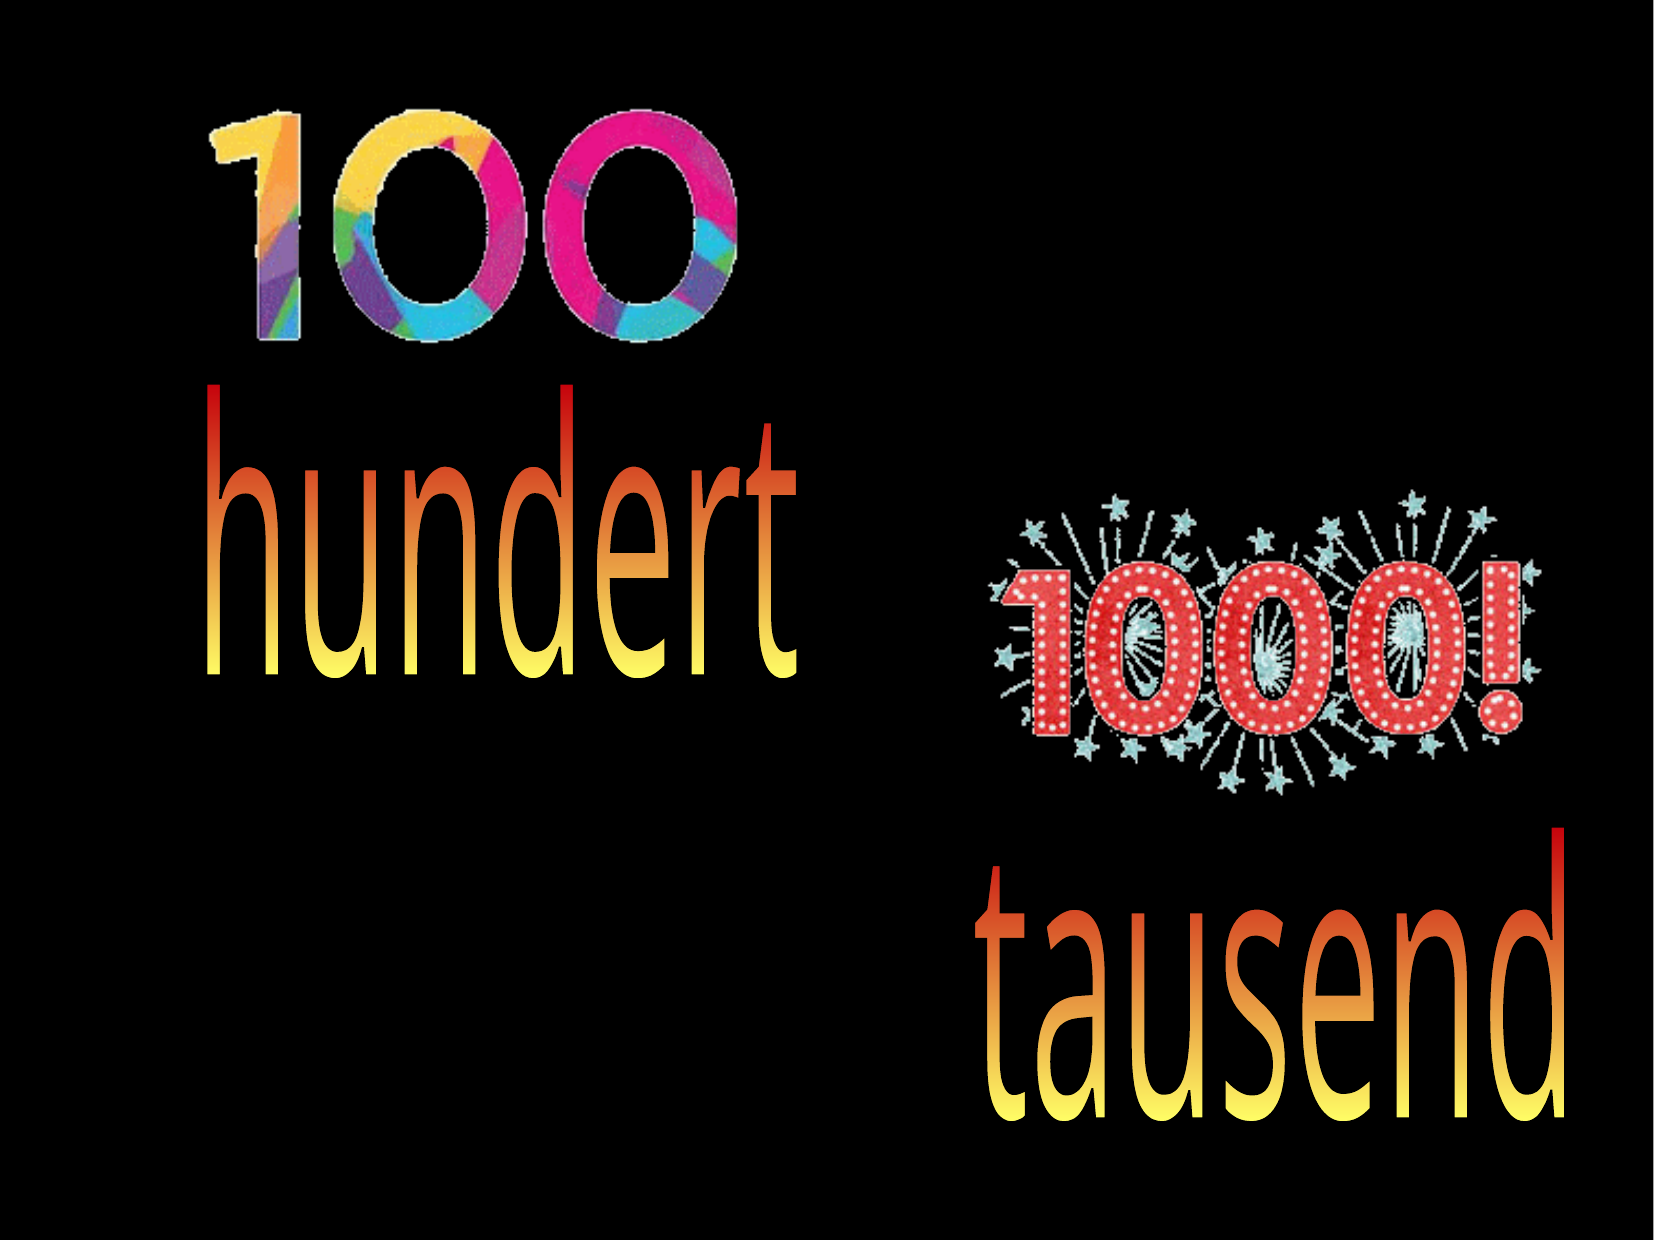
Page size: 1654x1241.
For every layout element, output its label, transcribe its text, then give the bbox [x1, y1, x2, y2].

text_box hundert [206, 383, 279, 676]
picture [177, 88, 768, 363]
text_box hundert [690, 465, 741, 676]
text_box tausend [1489, 826, 1565, 1122]
text_box hundert [403, 465, 477, 676]
text_box tausend [1224, 908, 1286, 1122]
text_box tausend [1036, 909, 1106, 1122]
text_box hundert [497, 383, 574, 680]
text_box hundert [745, 422, 798, 680]
text_box tausend [1395, 908, 1468, 1119]
text_box tausend [974, 865, 1026, 1122]
text_box hundert [595, 465, 670, 680]
picture [974, 488, 1565, 798]
text_box tausend [1130, 912, 1204, 1122]
text_box hundert [304, 469, 377, 680]
text_box tausend [1301, 908, 1375, 1122]
